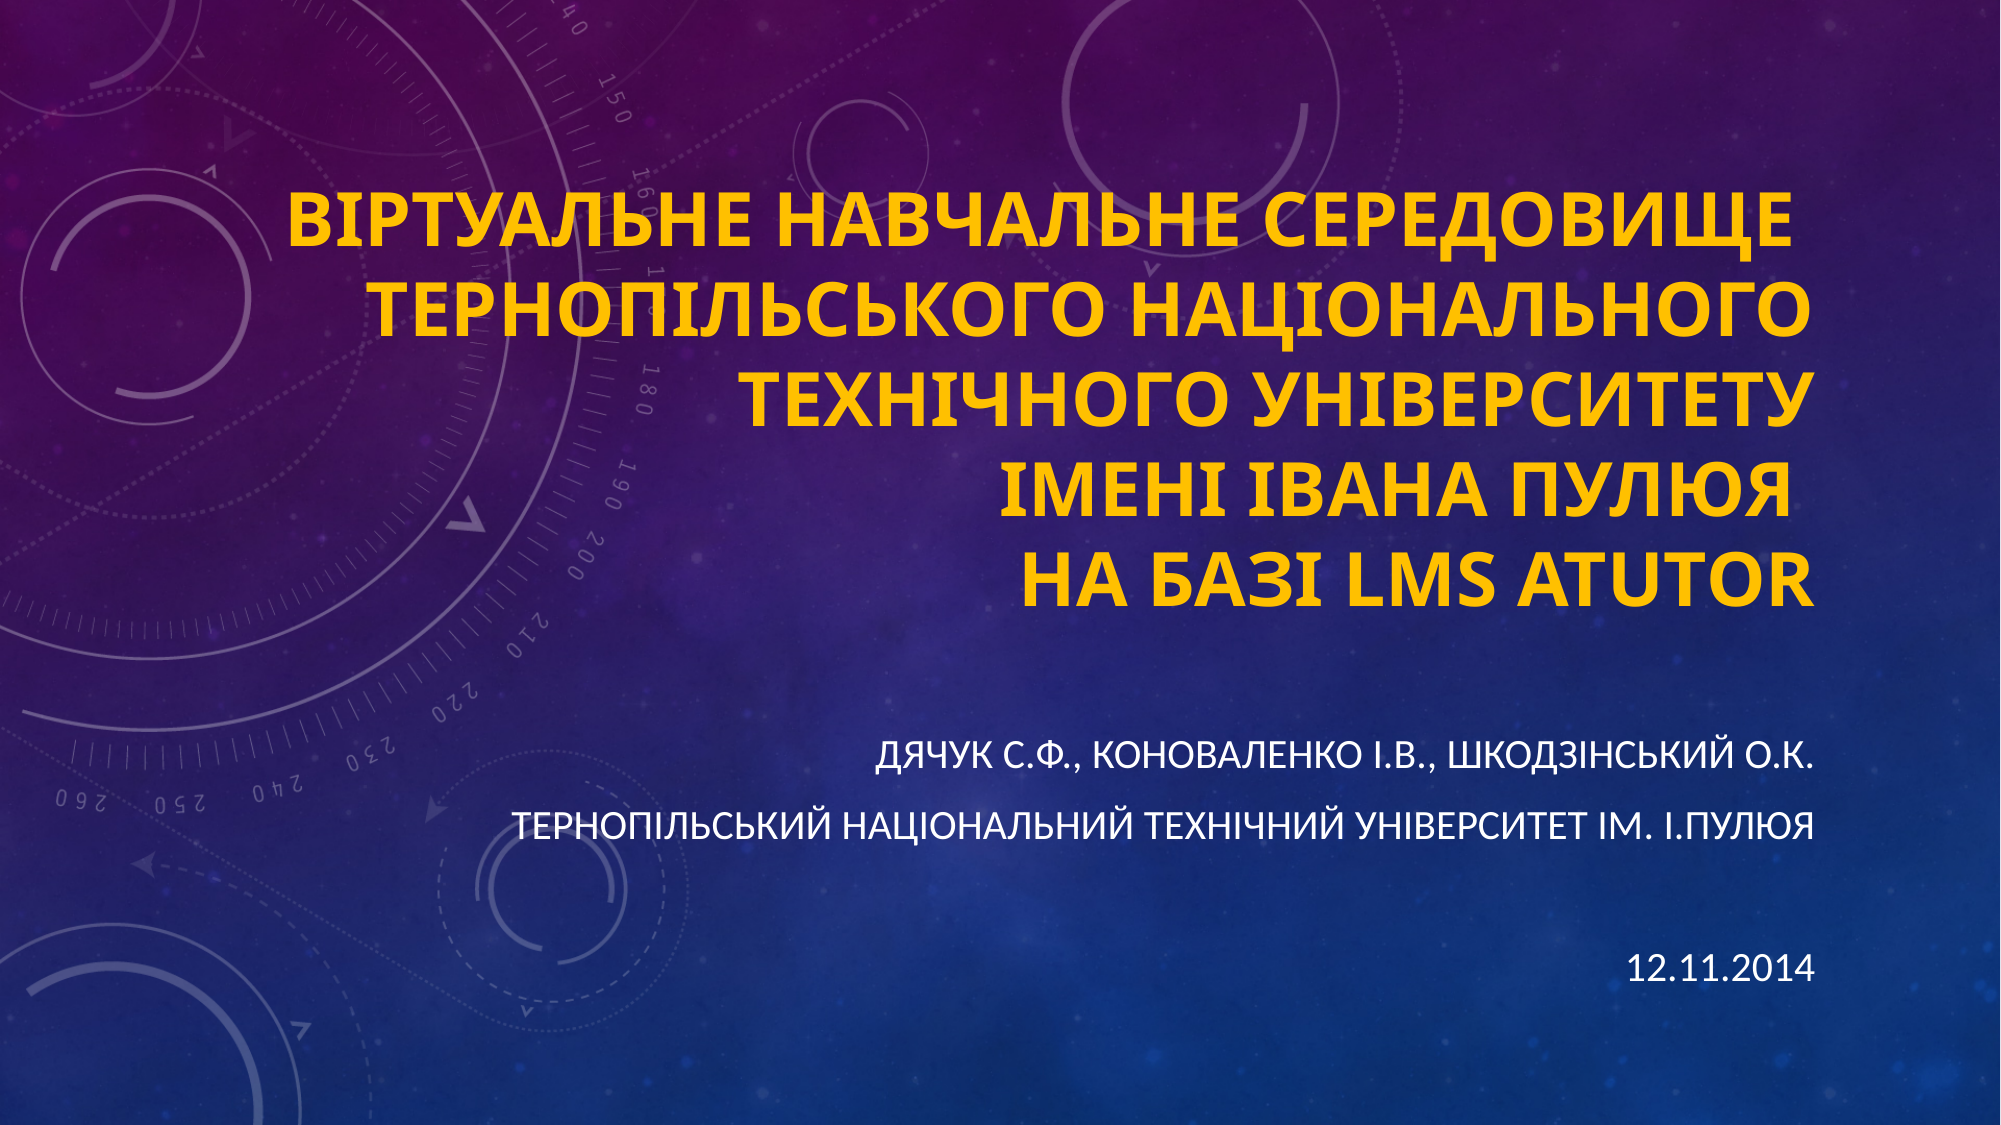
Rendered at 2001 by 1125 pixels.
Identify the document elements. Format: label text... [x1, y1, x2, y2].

subtitle Дячук С.Ф., Коноваленко І.В., Шкодзінський О.К. Тернопільський національний технічний університет ім. І.Пулюя 12.11.2014 [491, 719, 1831, 1019]
title ВІРТУАЛЬНЕ НАВЧАЛЬНЕ СЕРЕДОВИЩЕ ТЕРНОПІЛЬСЬКОГО НАЦІОНАЛЬНОГО ТЕХНІЧНОГО УНІВЕРСИТЕТУ ІМЕНІ ІВАНА ПУЛЮЯ НА БАЗІ LMS ATUTOR [268, 41, 1831, 720]
picture [0, 0, 2001, 1125]
